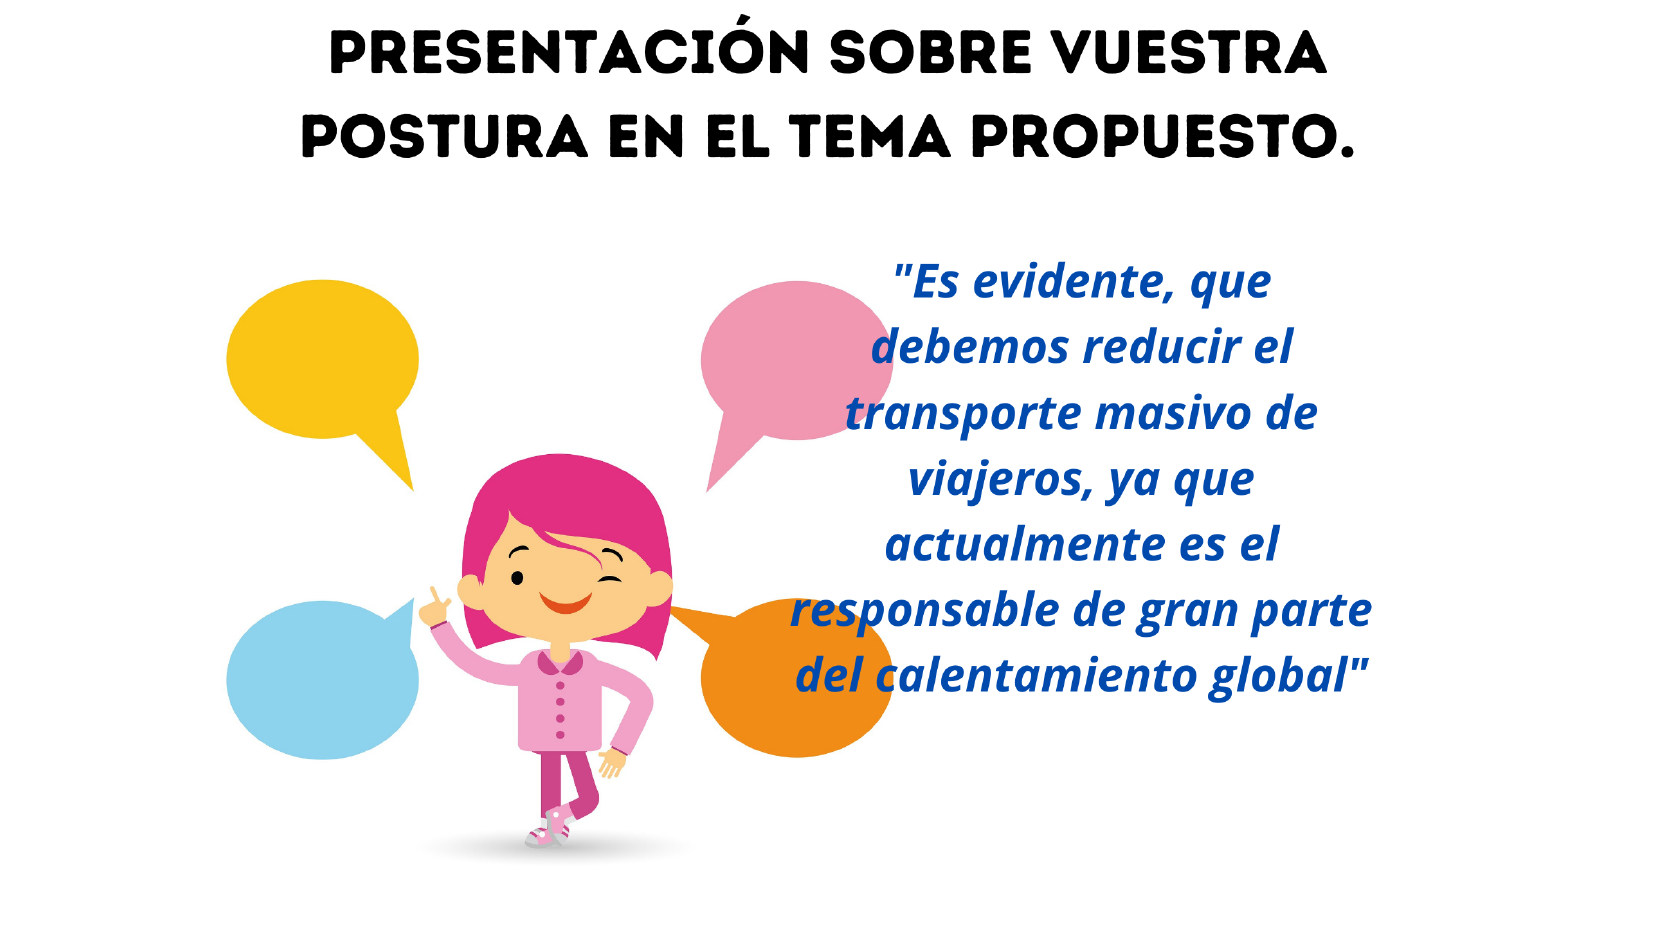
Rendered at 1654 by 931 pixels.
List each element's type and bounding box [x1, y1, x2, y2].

picture [184, 0, 1470, 931]
